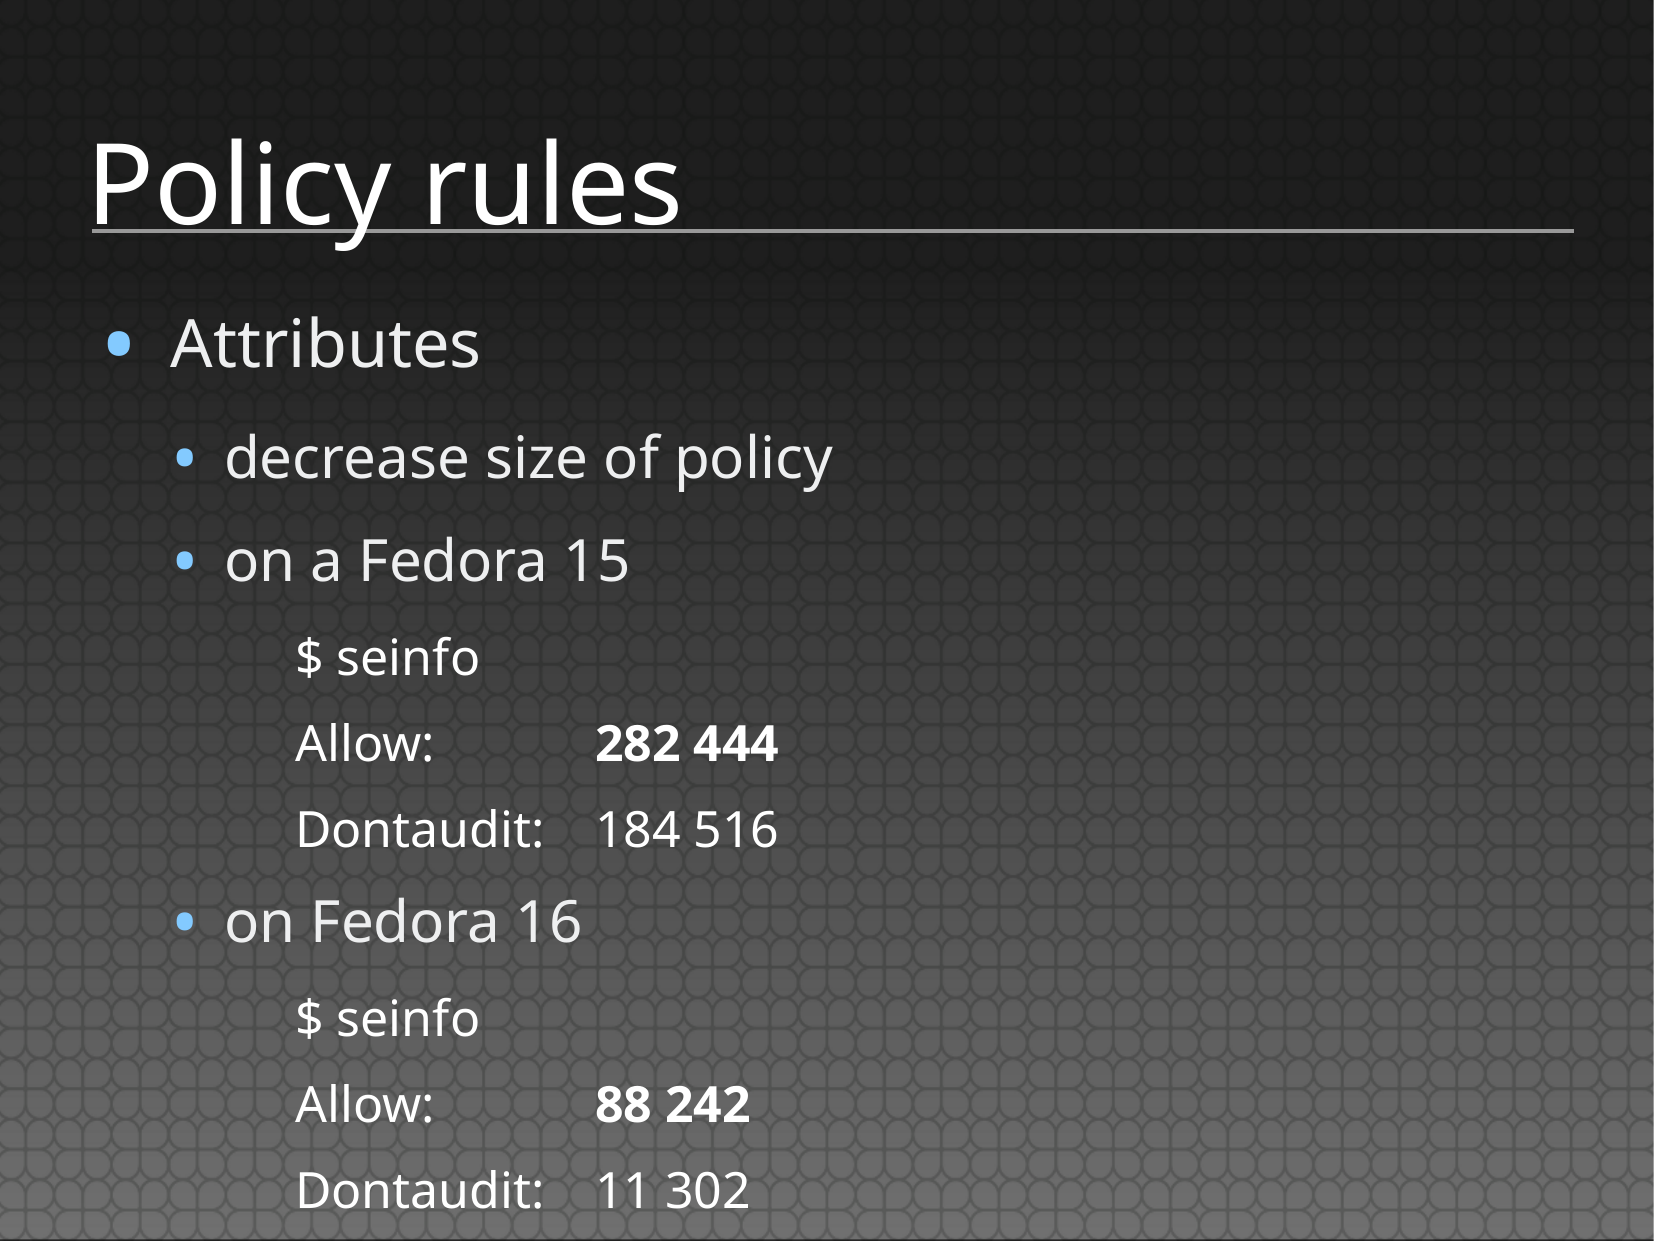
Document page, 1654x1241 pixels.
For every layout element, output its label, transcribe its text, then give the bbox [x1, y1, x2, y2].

list Attributes decrease size of policy on a Fedora 15 $ seinfo Allow: 282 444 Dontaudit: 184 516 on Fedora 16 $ seinfo Allow: 88 242 Dontaudit: 11 302 [82, 296, 1571, 1241]
picture [0, 0, 1654, 1241]
title Policy rules [86, 112, 1576, 249]
